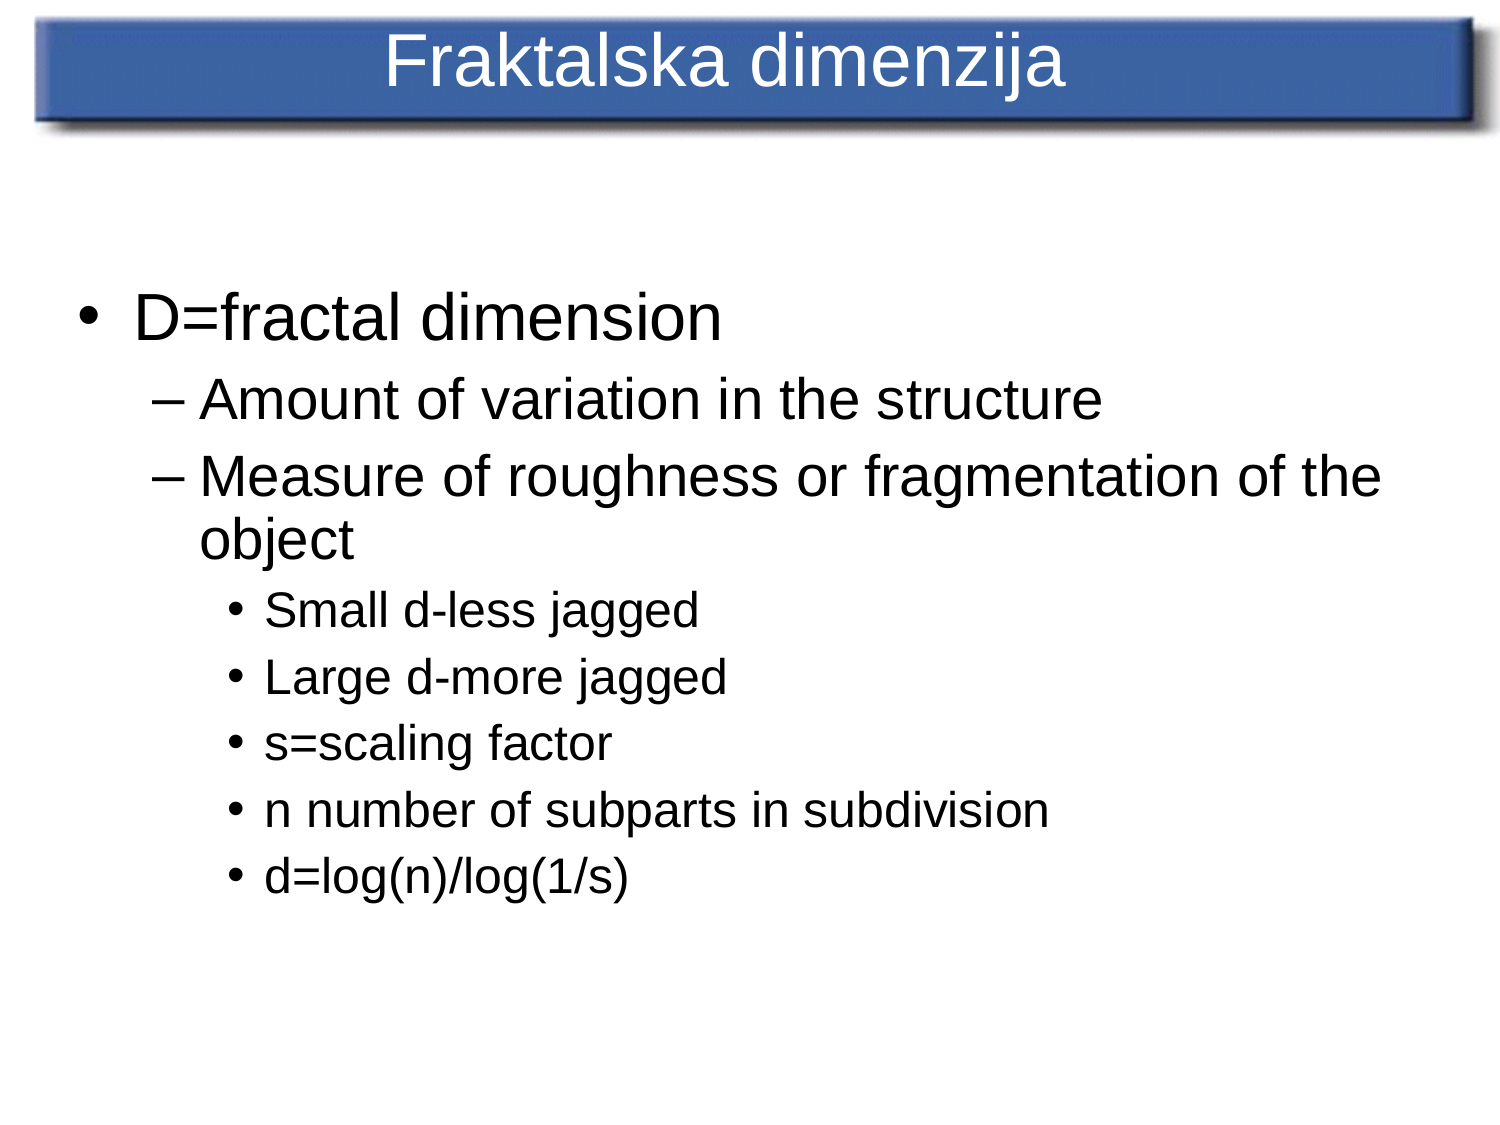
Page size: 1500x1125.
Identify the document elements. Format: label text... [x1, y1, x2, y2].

picture [33, 14, 1500, 141]
list D=fractal dimension Amount of variation in the structure Measure of roughness or fragmentation of the object Small d-less jagged Large d-more jagged s=scaling factor n number of subparts in subdivision d=log(n)/log(1/s) [62, 274, 1438, 913]
title Fraktalska dimenzija [87, 0, 1363, 113]
